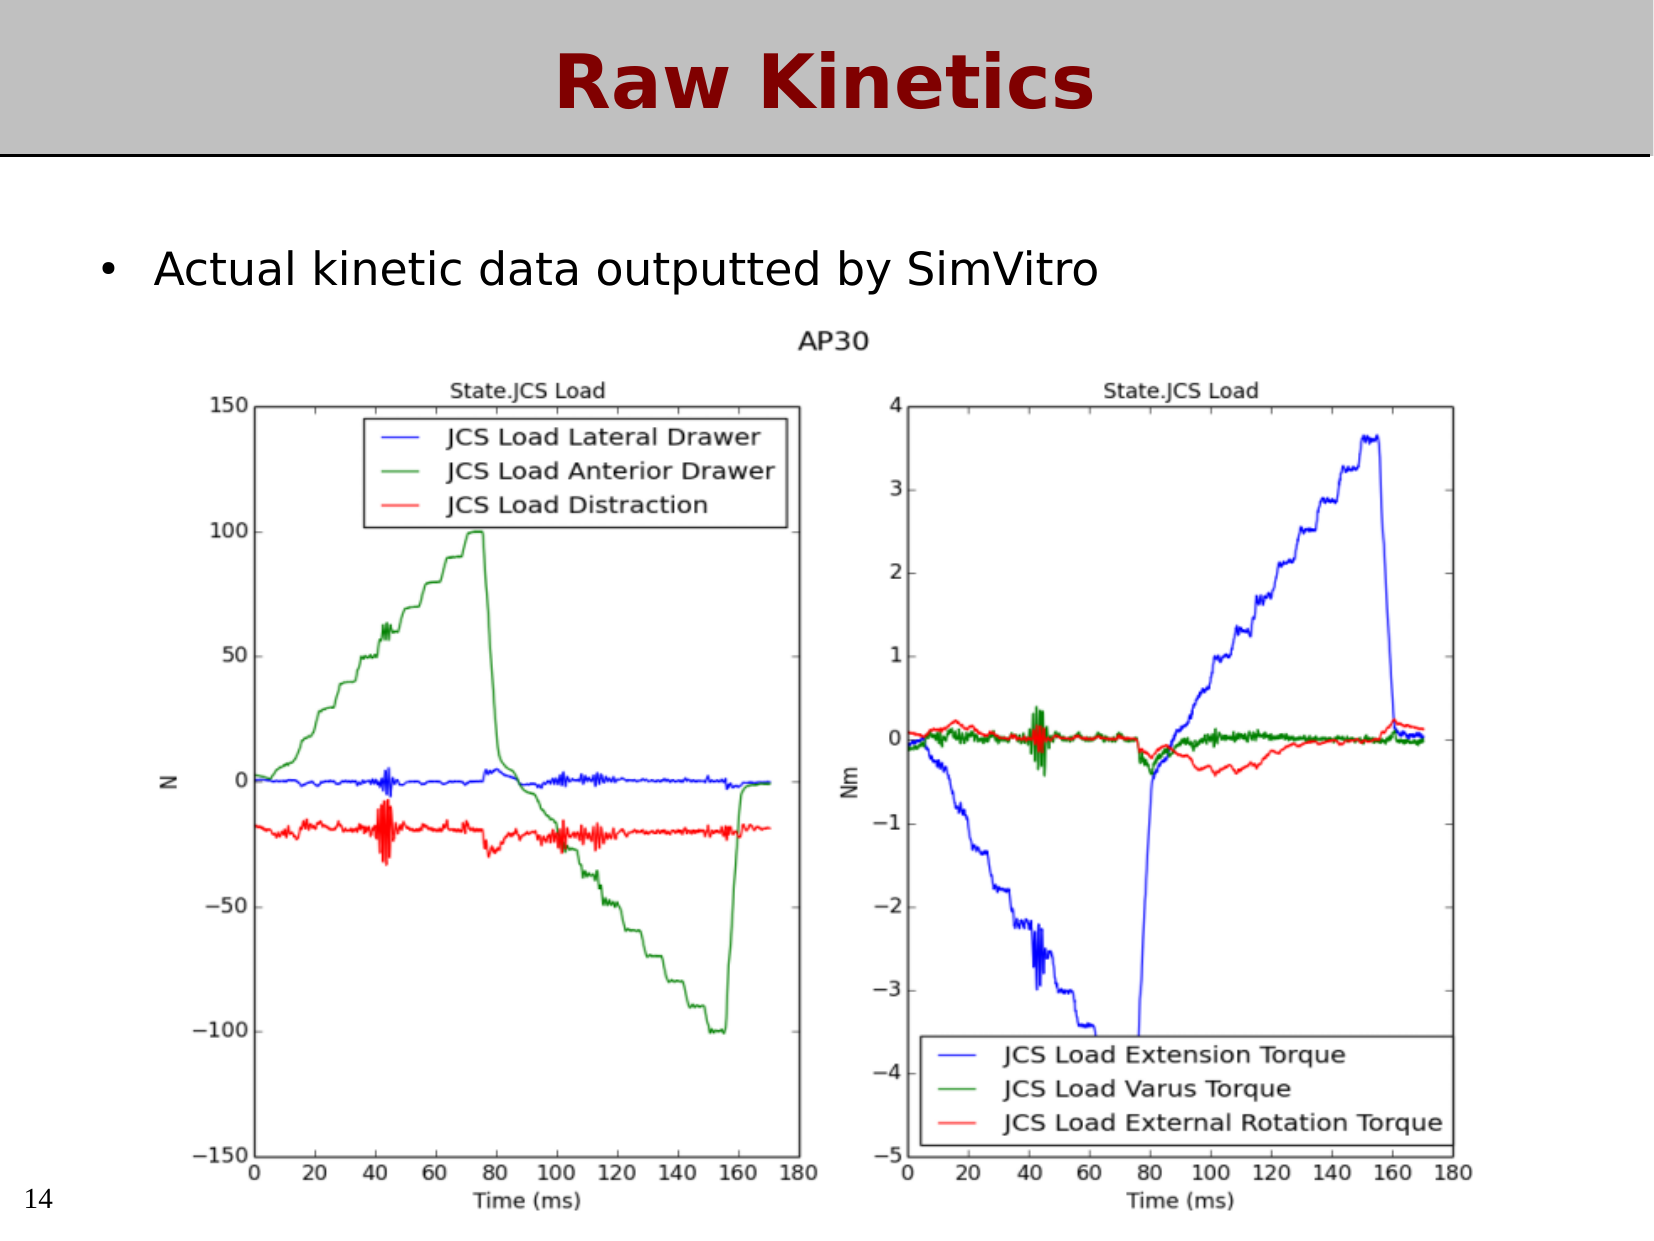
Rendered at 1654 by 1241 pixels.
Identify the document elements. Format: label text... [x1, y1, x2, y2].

list Actual kinetic data outputted by SimVitro [82, 242, 1571, 963]
text_box [0, 0, 1654, 156]
text_box Raw Kinetics [0, 31, 1651, 134]
picture [140, 322, 1515, 1223]
